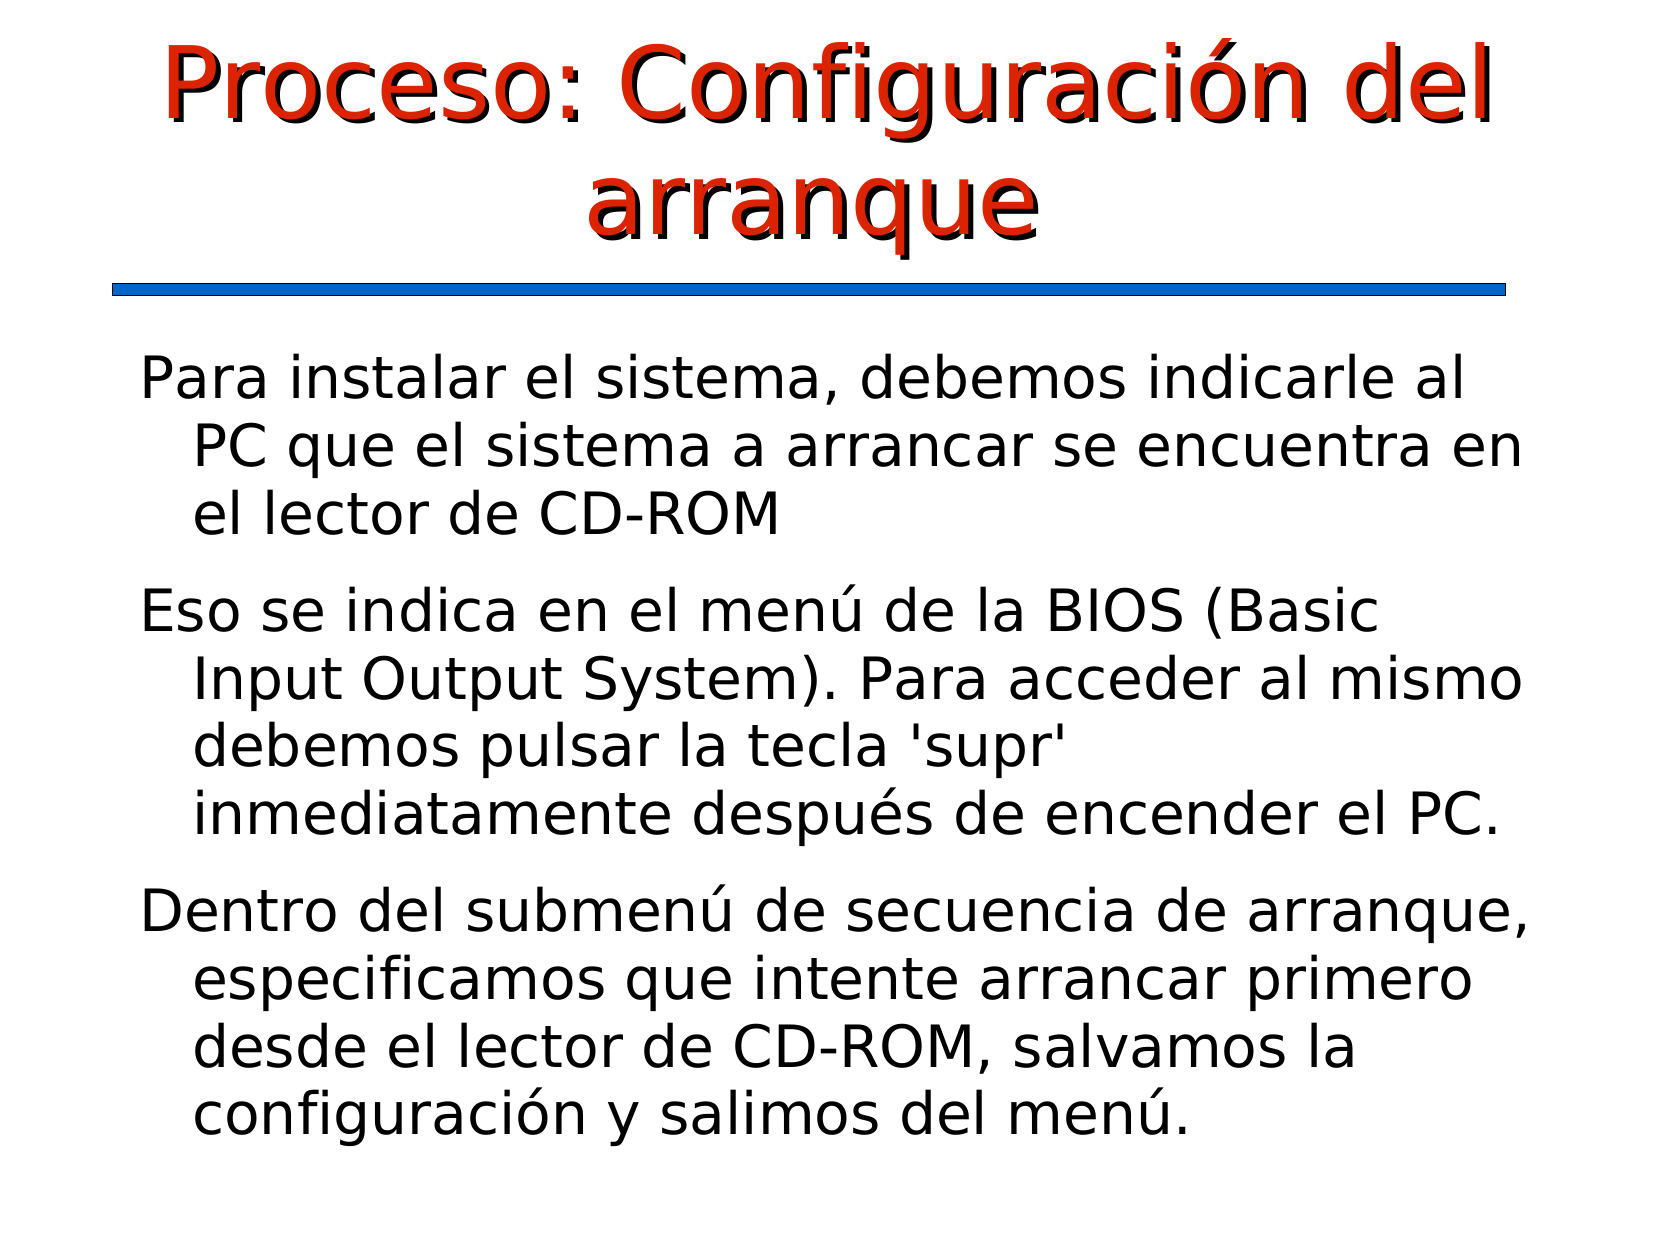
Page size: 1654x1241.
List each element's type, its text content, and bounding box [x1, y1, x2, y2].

title Proceso: Configuración del arranque [121, 25, 1534, 258]
list Para instalar el sistema, debemos indicarle al PC que el sistema a arrancar se encuentra en el lector de CD-ROM Eso se indica en el menú de la BIOS (Basic Input Output System). Para acceder al mismo debemos pulsar la tecla 'supr' inmediatamente después de encender el PC. Dentro del submenú de secuencia de arranque, especificamos que intente arrancar primero desde el lector de CD-ROM, salvamos la configuración y salimos del menú. [121, 344, 1534, 1217]
